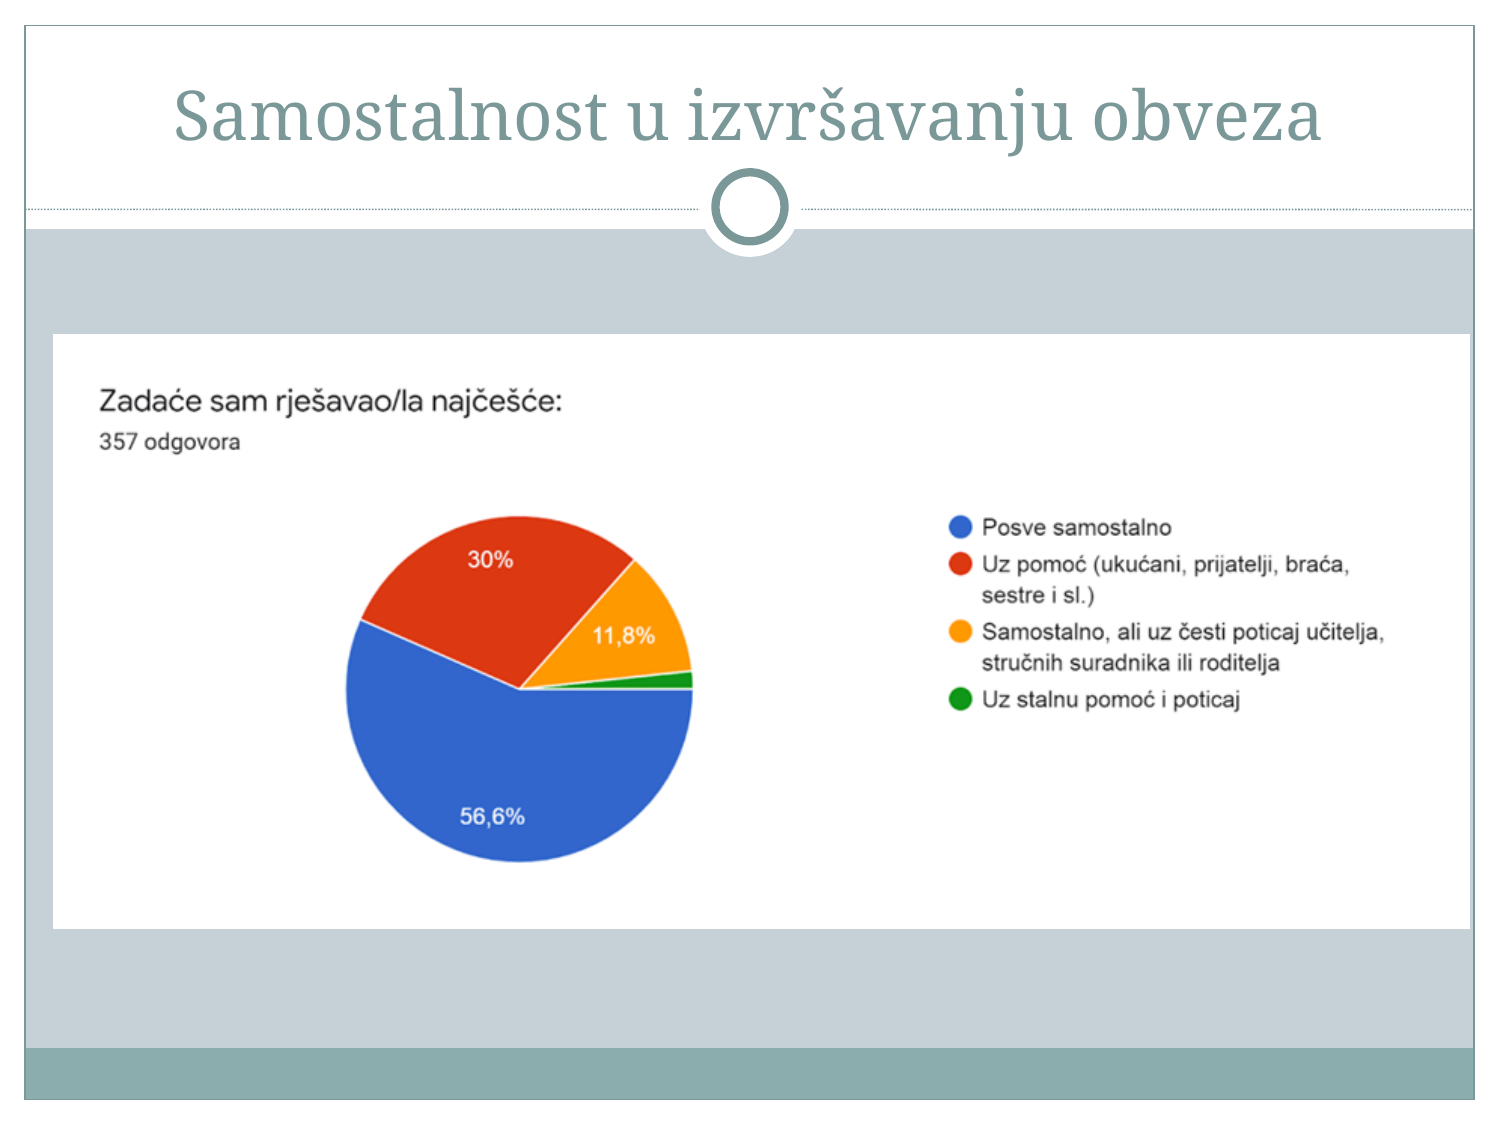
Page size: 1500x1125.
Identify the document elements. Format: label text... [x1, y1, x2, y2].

title Samostalnost u izvršavanju obveza [49, 37, 1450, 162]
picture [53, 334, 1470, 929]
